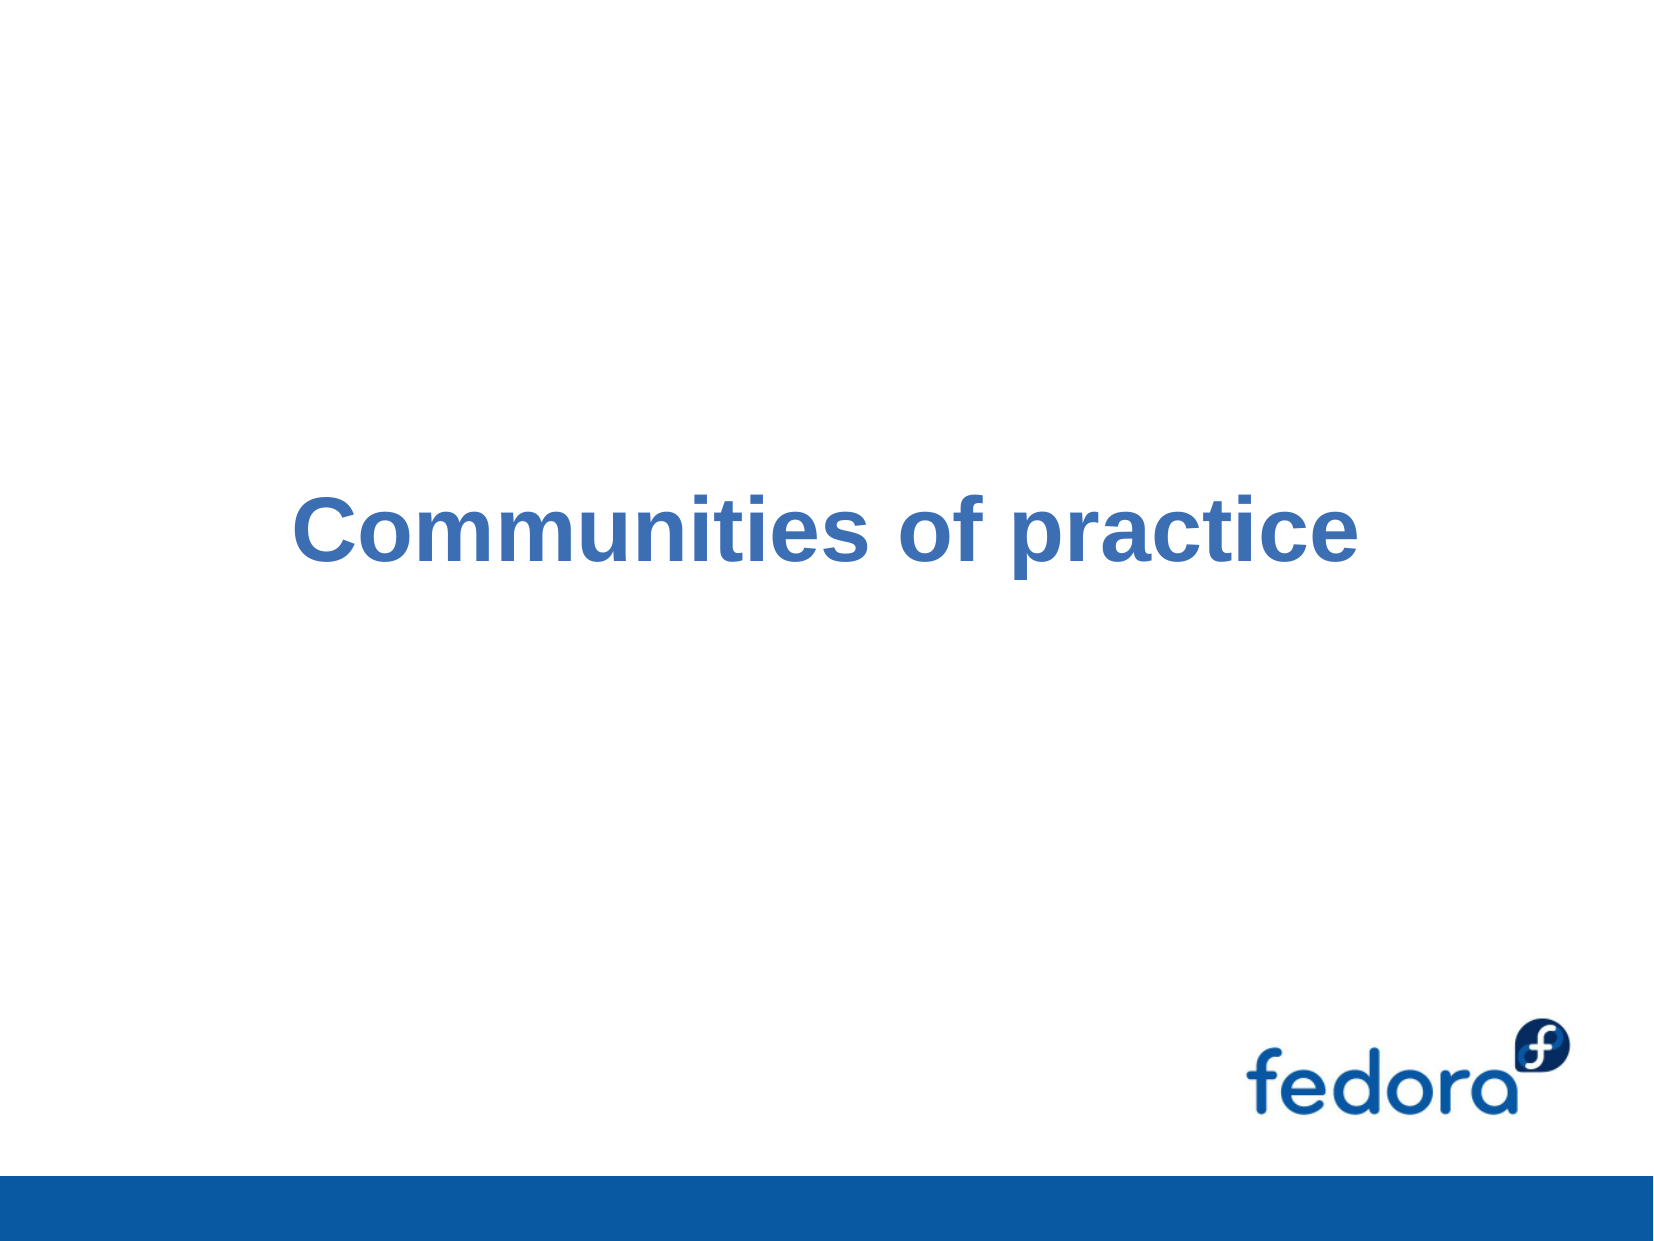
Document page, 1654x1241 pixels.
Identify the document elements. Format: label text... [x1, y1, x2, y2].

picture [1237, 1010, 1576, 1125]
subtitle Communities of practice [82, 56, 1571, 1102]
picture [0, 1176, 1654, 1241]
